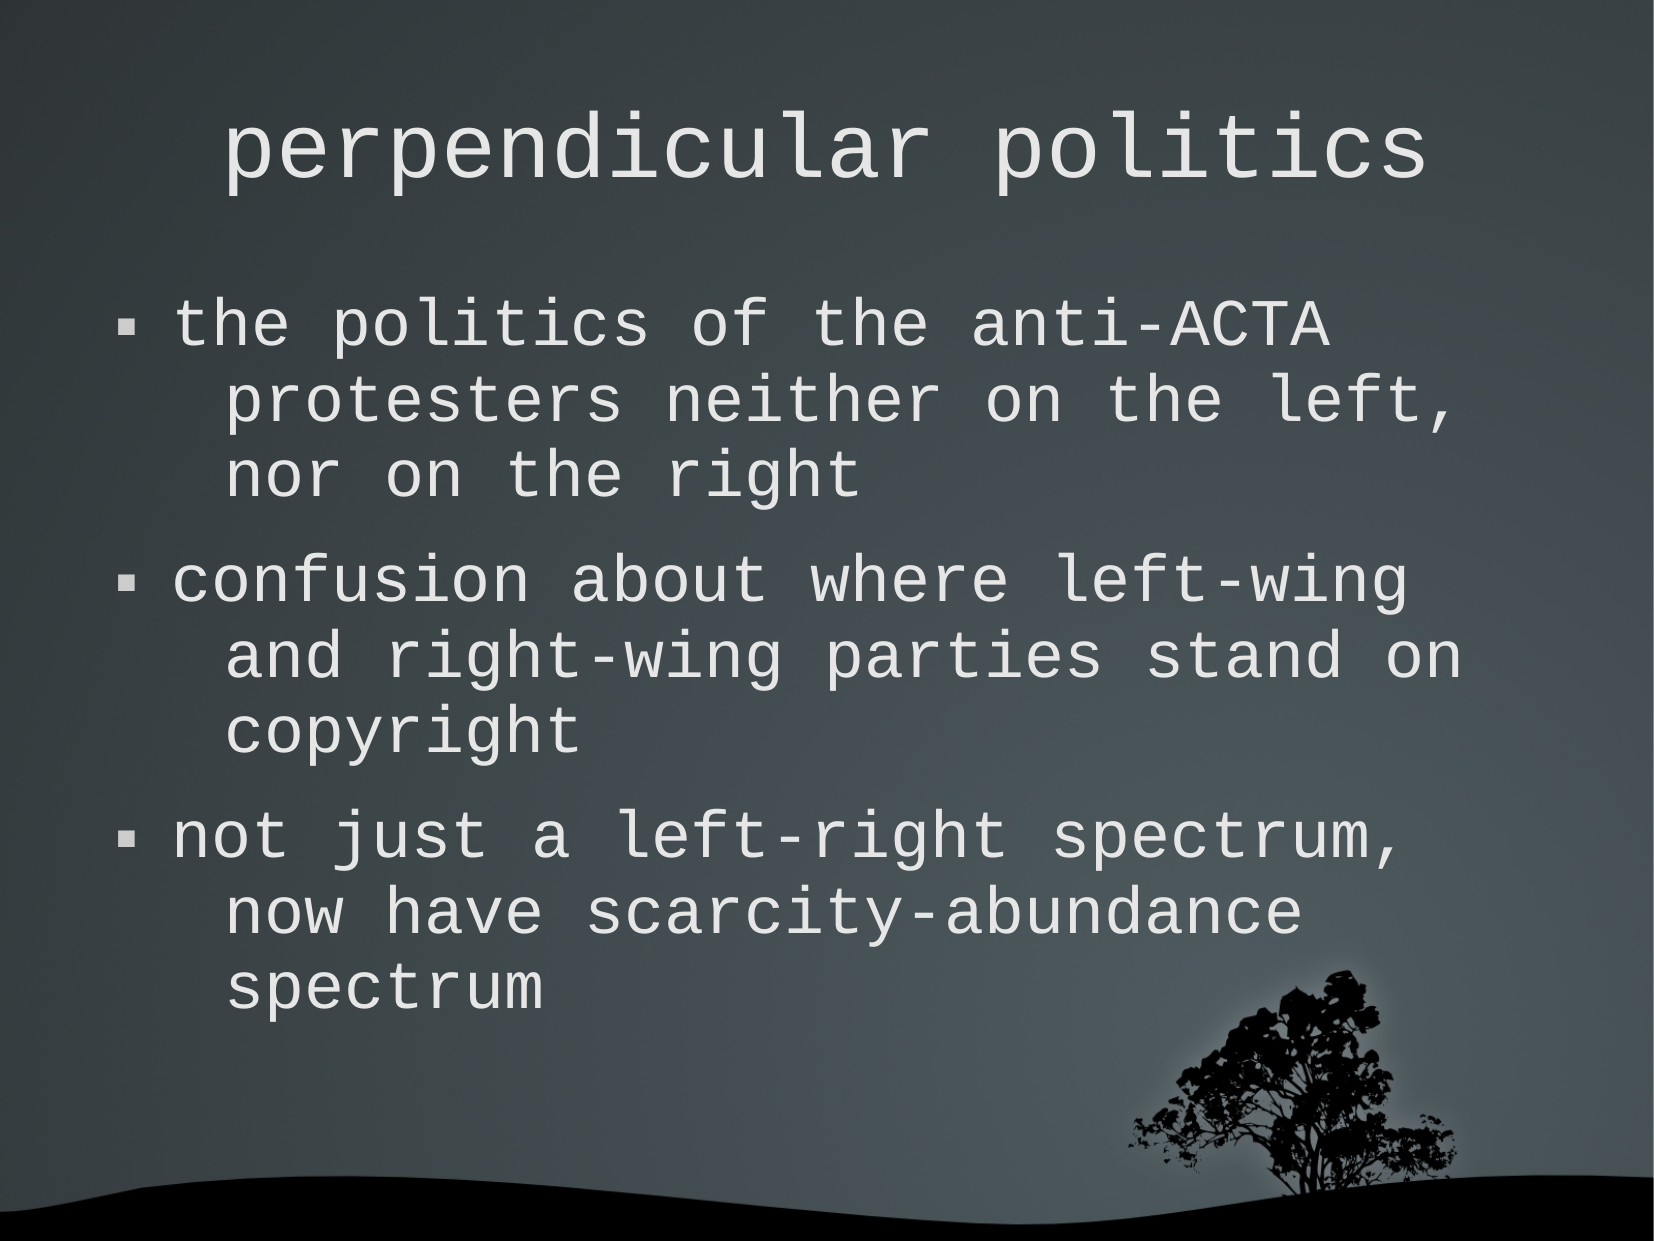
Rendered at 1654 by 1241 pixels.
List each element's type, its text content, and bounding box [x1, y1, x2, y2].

picture [0, 0, 1654, 1241]
list the politics of the anti-ACTA protesters neither on the left, nor on the right confusion about where left-wing and right-wing parties stand on copyright not just a left-right spectrum, now have scarcity-abundance spectrum [82, 290, 1571, 1109]
title perpendicular politics [82, 49, 1571, 257]
